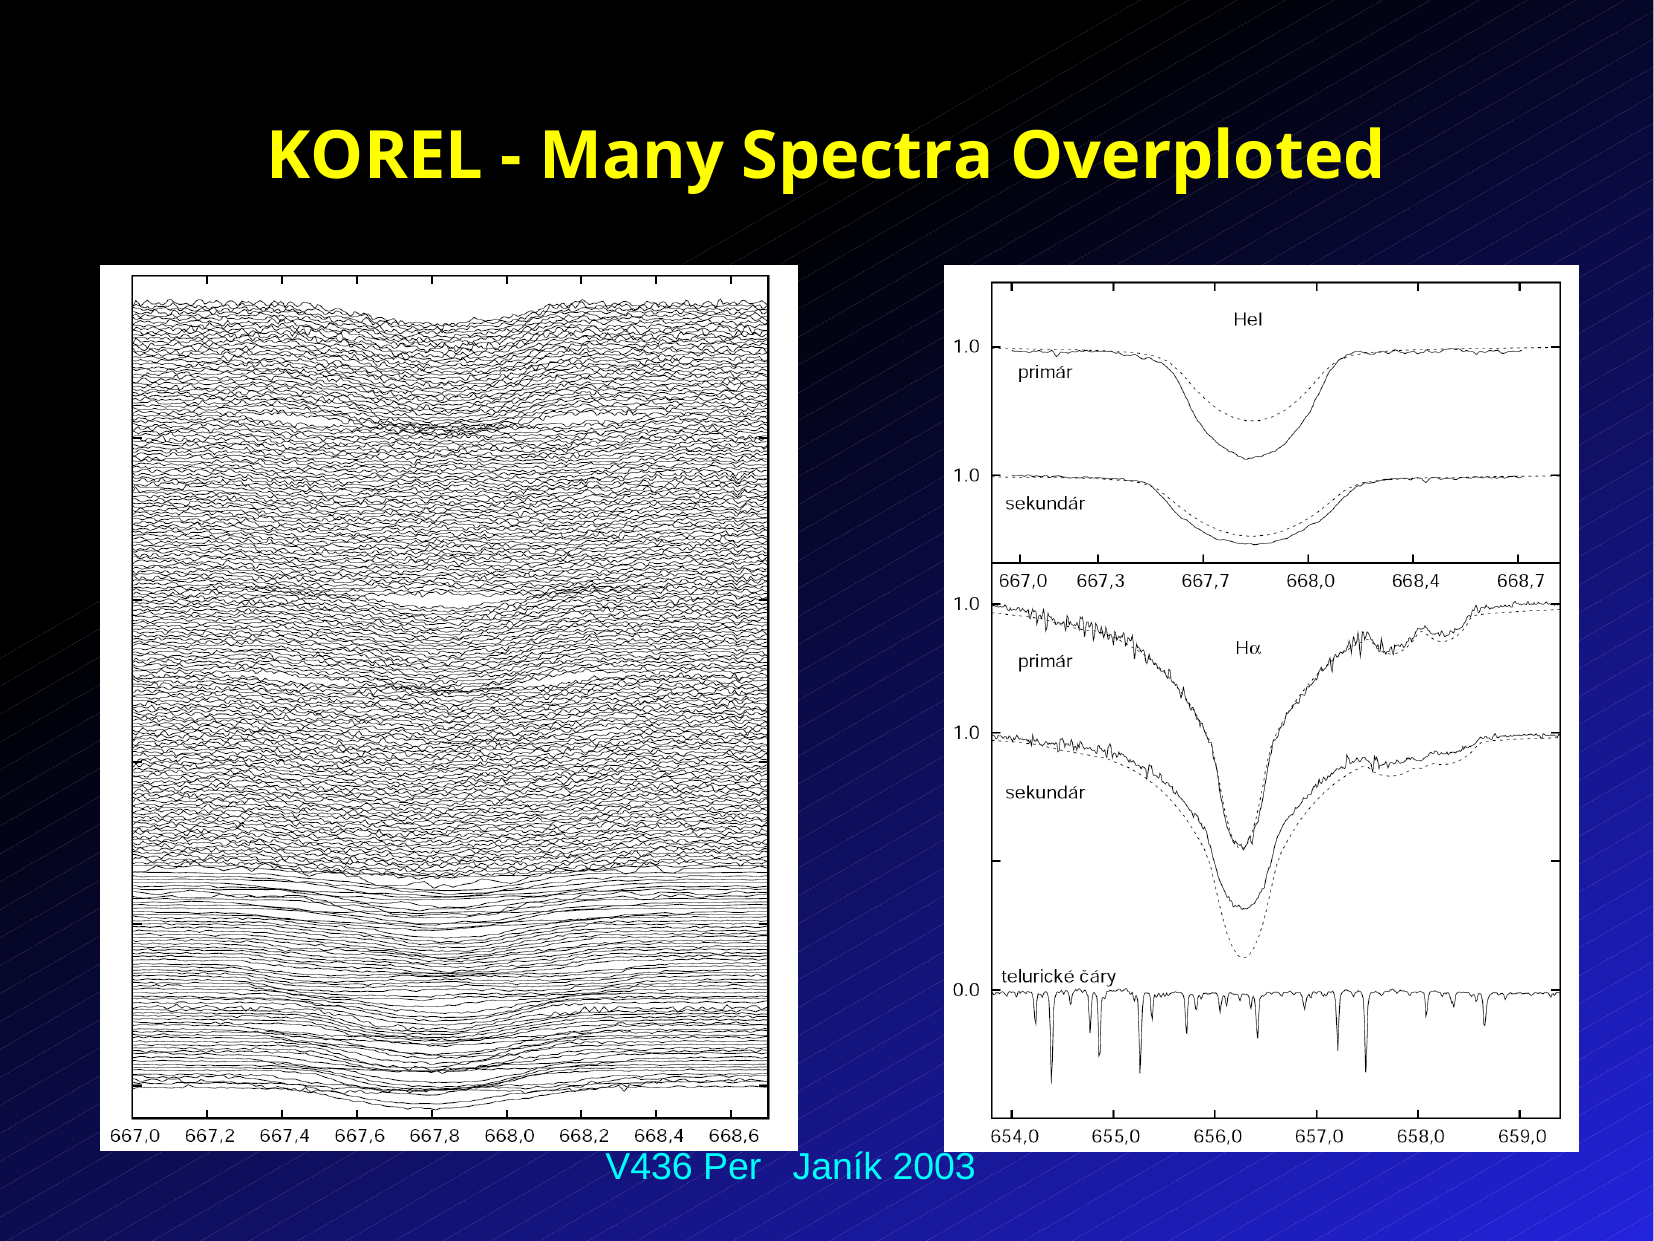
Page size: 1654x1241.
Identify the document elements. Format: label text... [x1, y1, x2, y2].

picture [100, 265, 798, 1151]
text_box V436 Per Janík 2003 [590, 1138, 1004, 1241]
title KOREL - Many Spectra Overploted [82, 56, 1571, 250]
picture [944, 265, 1579, 1152]
